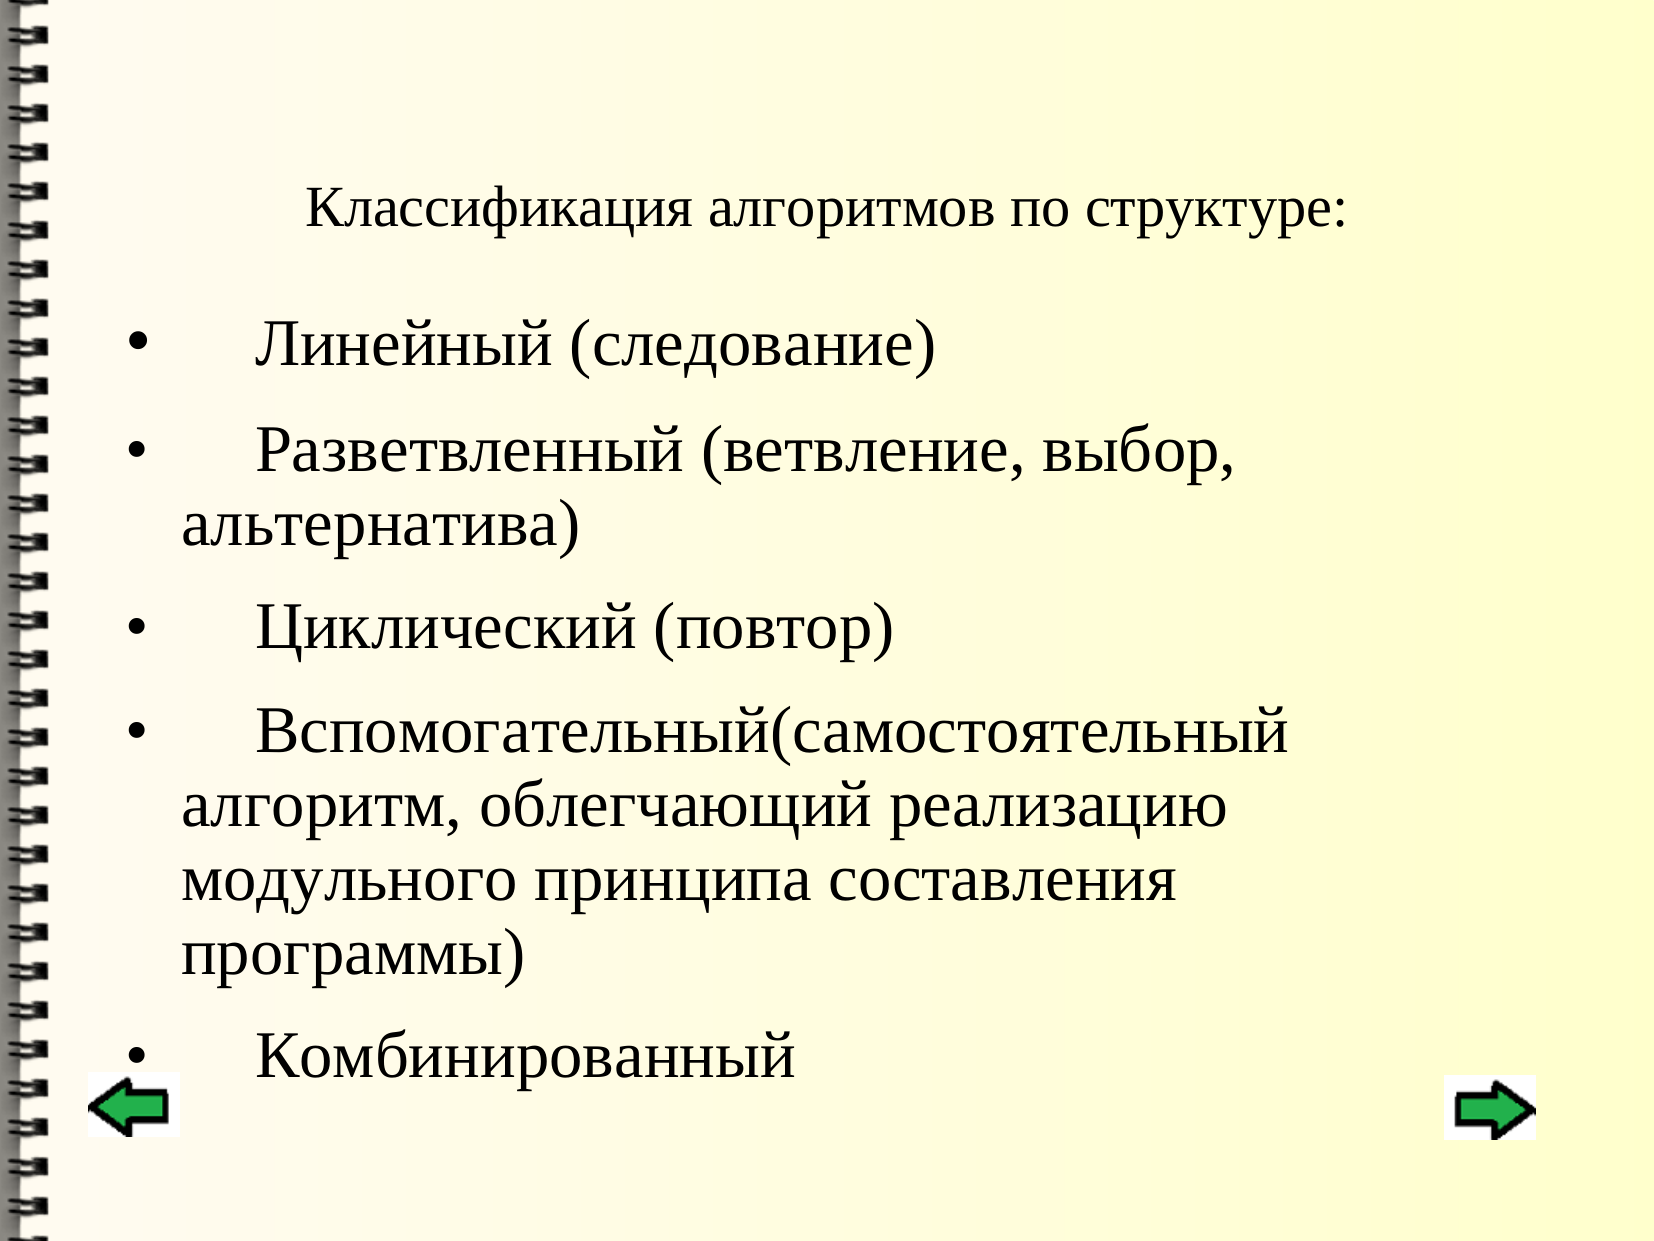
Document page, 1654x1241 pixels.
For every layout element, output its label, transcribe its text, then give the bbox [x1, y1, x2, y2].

picture [1444, 1075, 1536, 1140]
picture [0, 0, 1654, 1241]
picture [88, 1072, 180, 1137]
list • Линейный (следование) • Разветвленный (ветвление, выбор, альтернатива) • Циклический (повтор) • Вспомогательный(самостоятельный алгоритм, облегчающий реализацию модульного принципа составления программы) • Комбинированный [124, 298, 1506, 1093]
title Классификация алгоритмов по структуре: [121, 102, 1534, 310]
